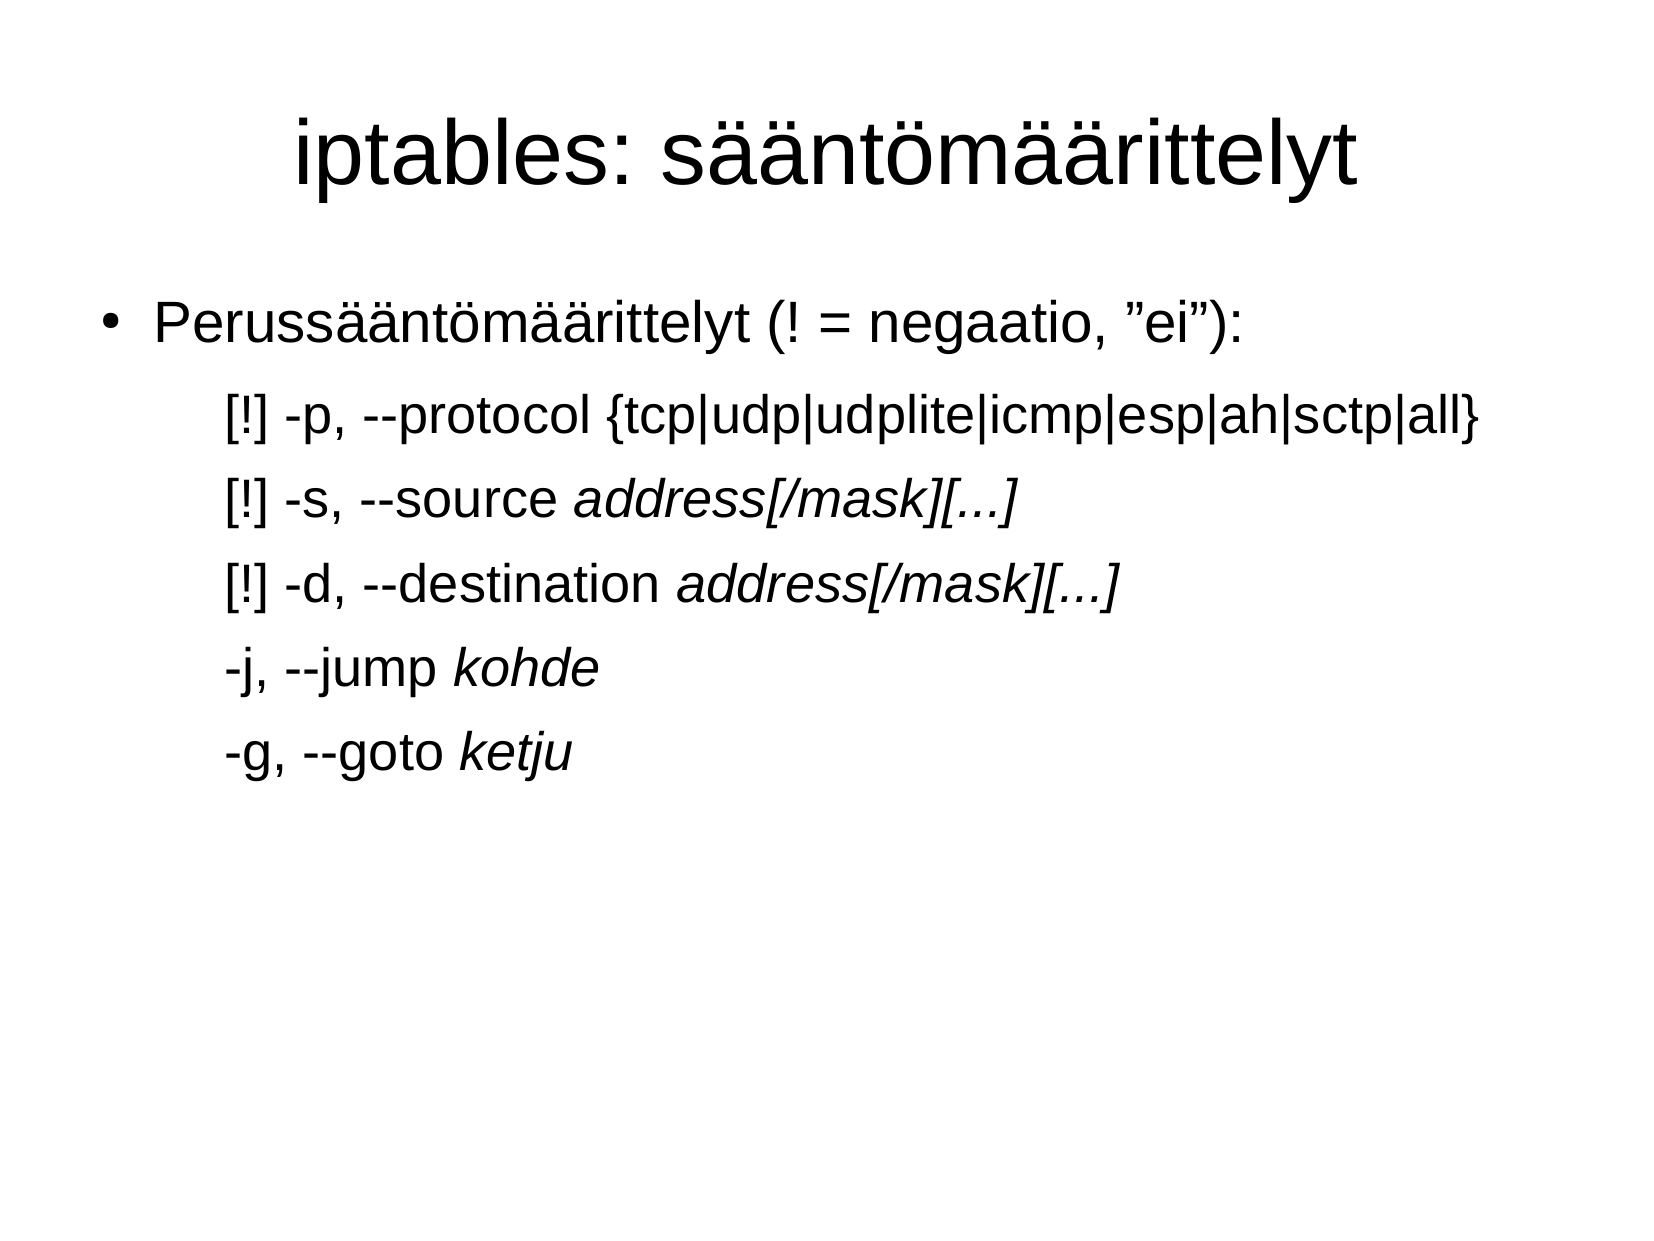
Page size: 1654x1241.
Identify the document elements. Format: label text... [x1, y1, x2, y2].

list Perussääntömäärittelyt (! = negaatio, ”ei”): [!] -p, --protocol {tcp|udp|udplite|icmp|esp|ah|sctp|all} [!] -s, --source address[/mask][...] [!] -d, --destination address[/mask][...] -j, --jump kohde -g, --goto ketju [82, 290, 1571, 1010]
title iptables: sääntömäärittelyt [82, 49, 1571, 257]
